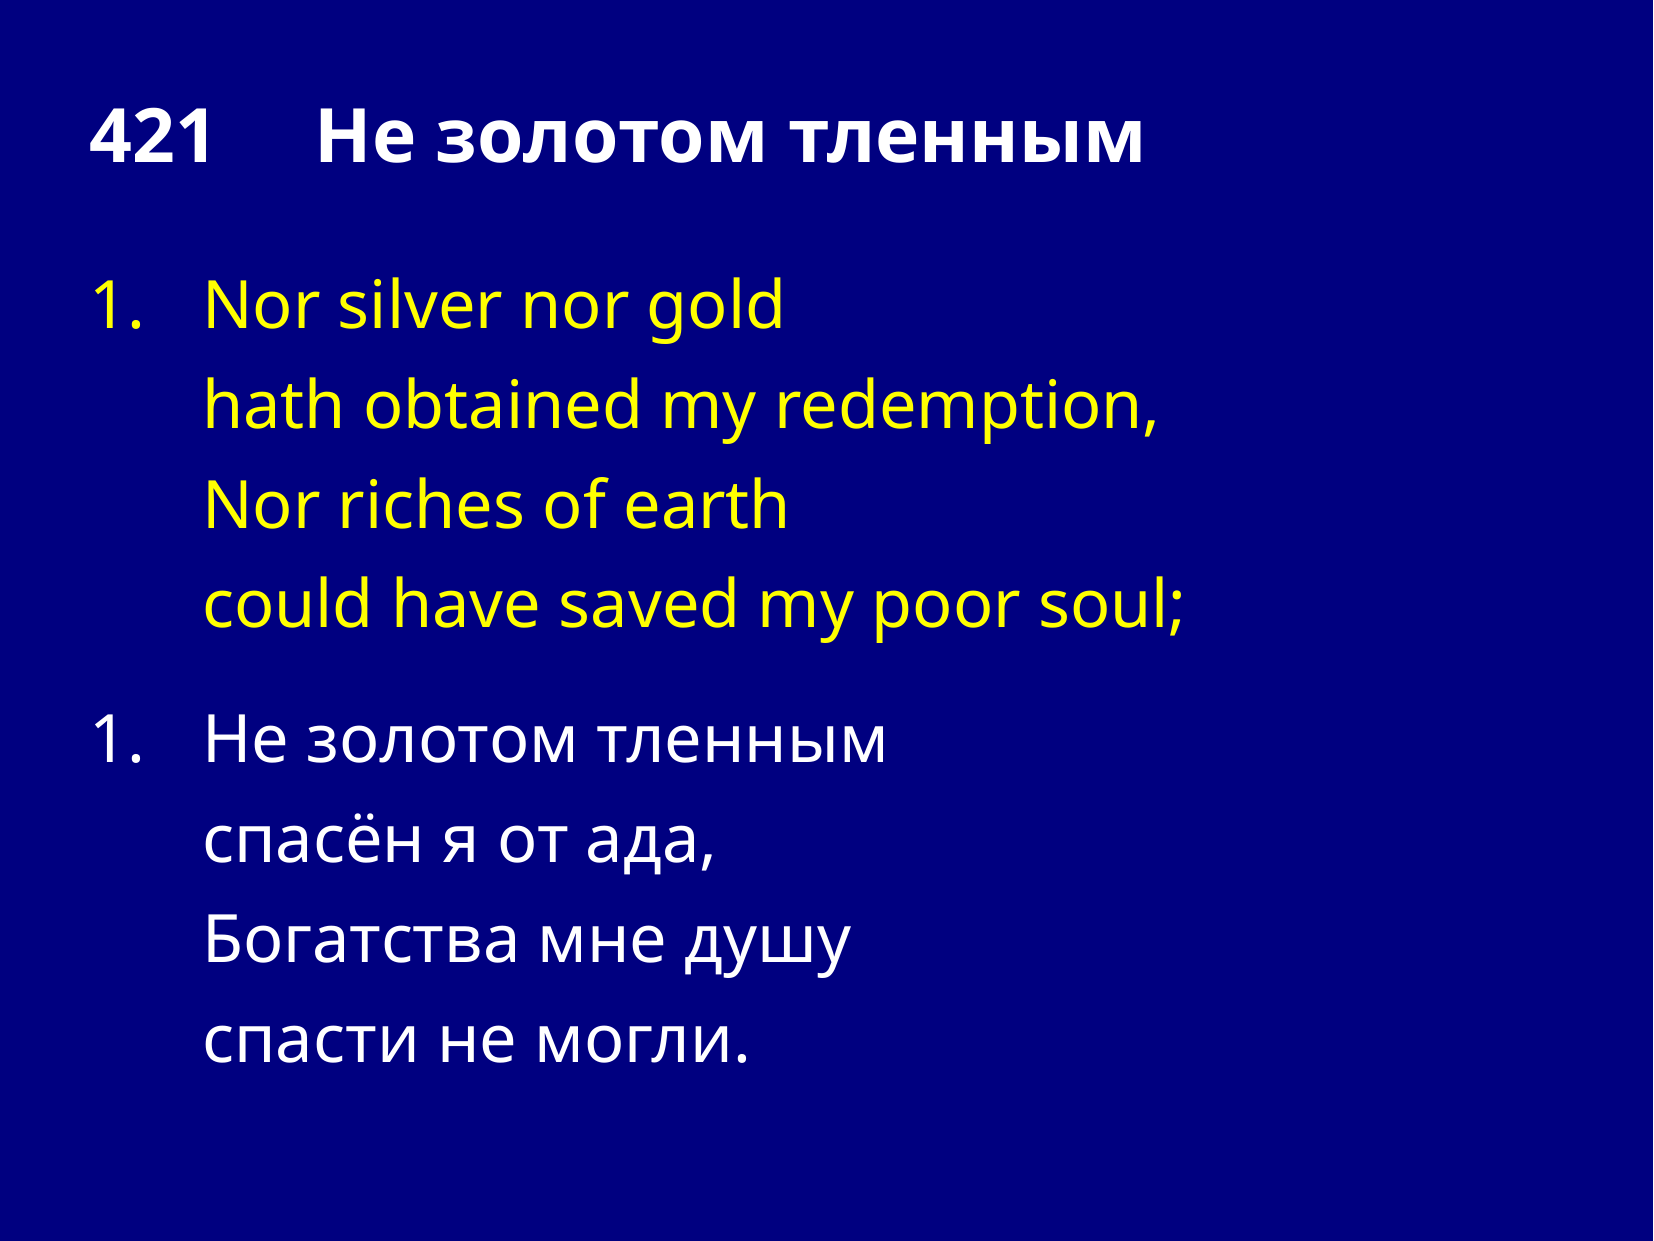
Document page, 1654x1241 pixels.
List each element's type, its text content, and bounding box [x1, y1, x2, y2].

text_box 1. Nor silver nor gold hath obtained my redemption, Nor riches of earth could have saved my poor soul; [75, 188, 1576, 638]
text_box 1. Не золотом тленным спасён я от ада, Богатства мне душу спасти не могли. [75, 675, 1576, 1163]
text_box 421 Не золотом тленным [75, 75, 1576, 188]
